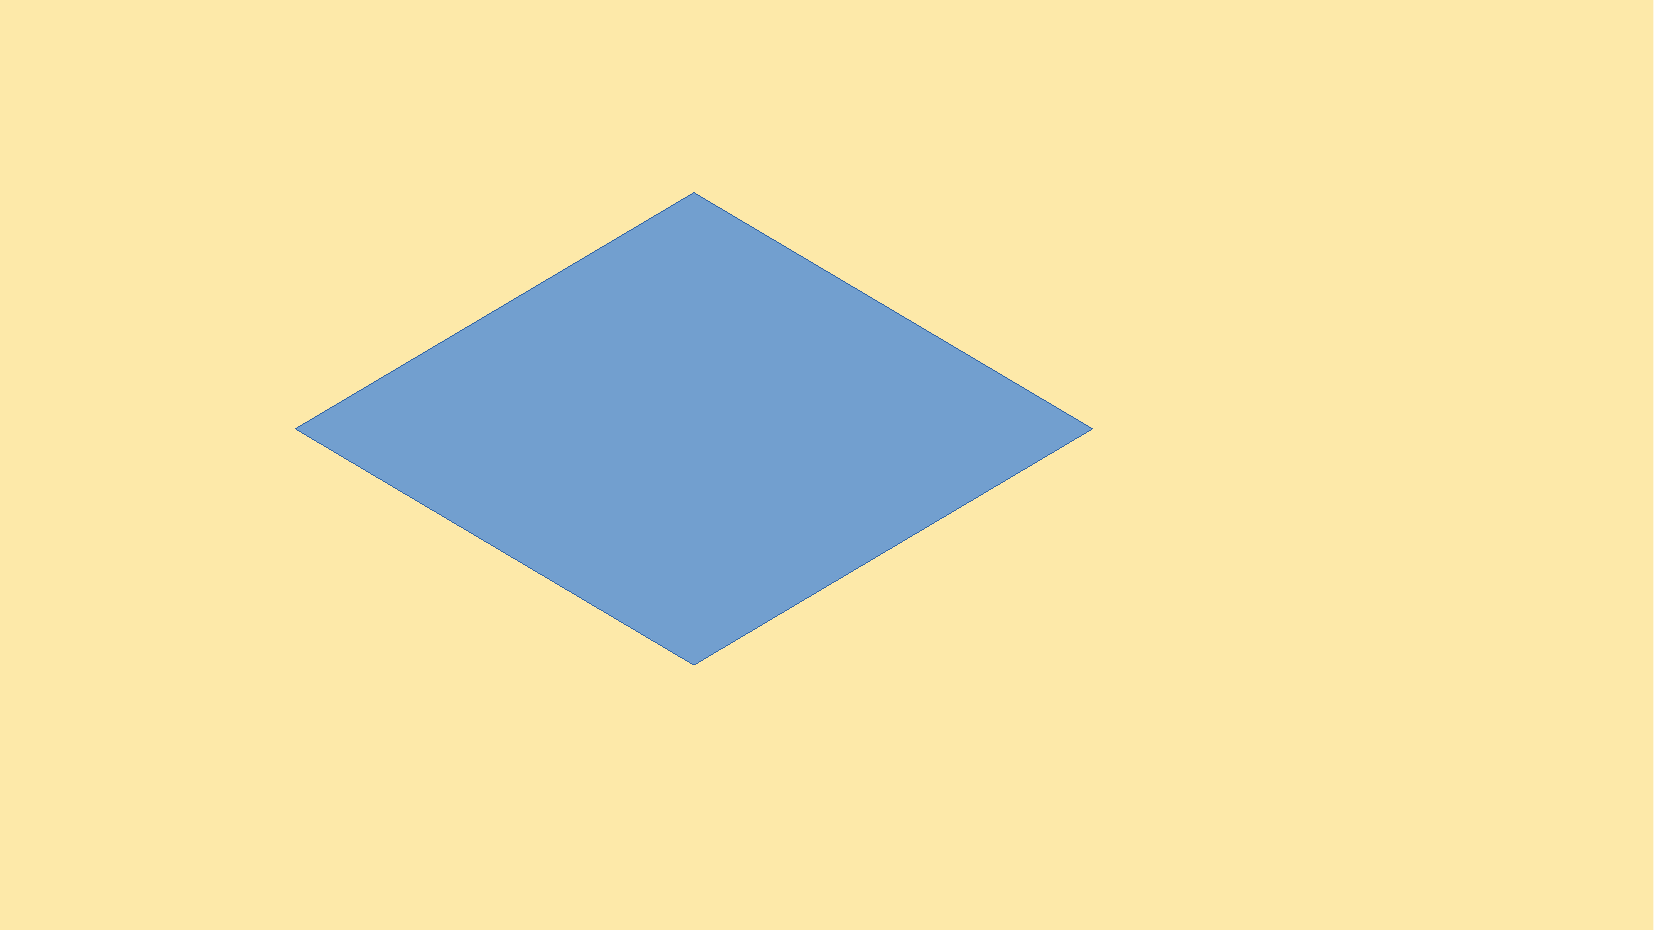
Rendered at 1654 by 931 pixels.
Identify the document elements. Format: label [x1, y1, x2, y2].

text_box [295, 192, 1093, 665]
